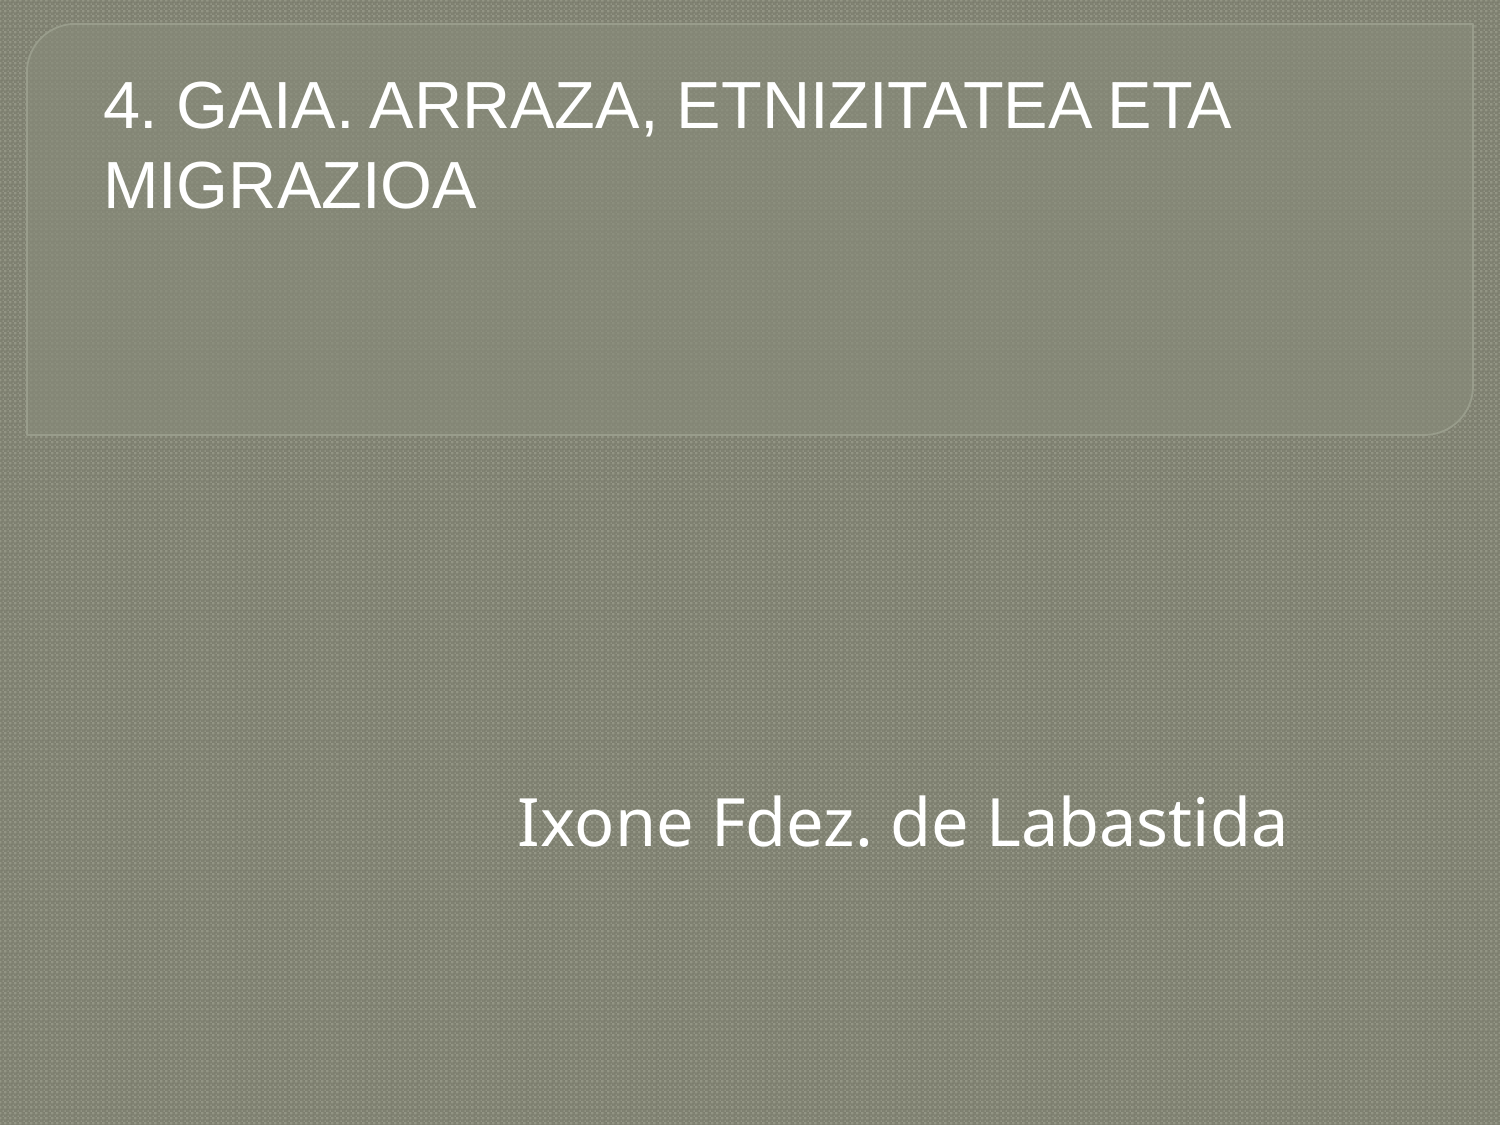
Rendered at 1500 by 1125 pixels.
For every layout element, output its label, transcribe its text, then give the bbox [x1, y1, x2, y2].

text_box 4. GAIA. ARRAZA, ETNIZITATEA ETA MIGRAZIOA [88, 54, 1329, 230]
subtitle Ixone Fdez. de Labastida [253, 692, 1330, 980]
picture [0, 0, 1500, 1125]
